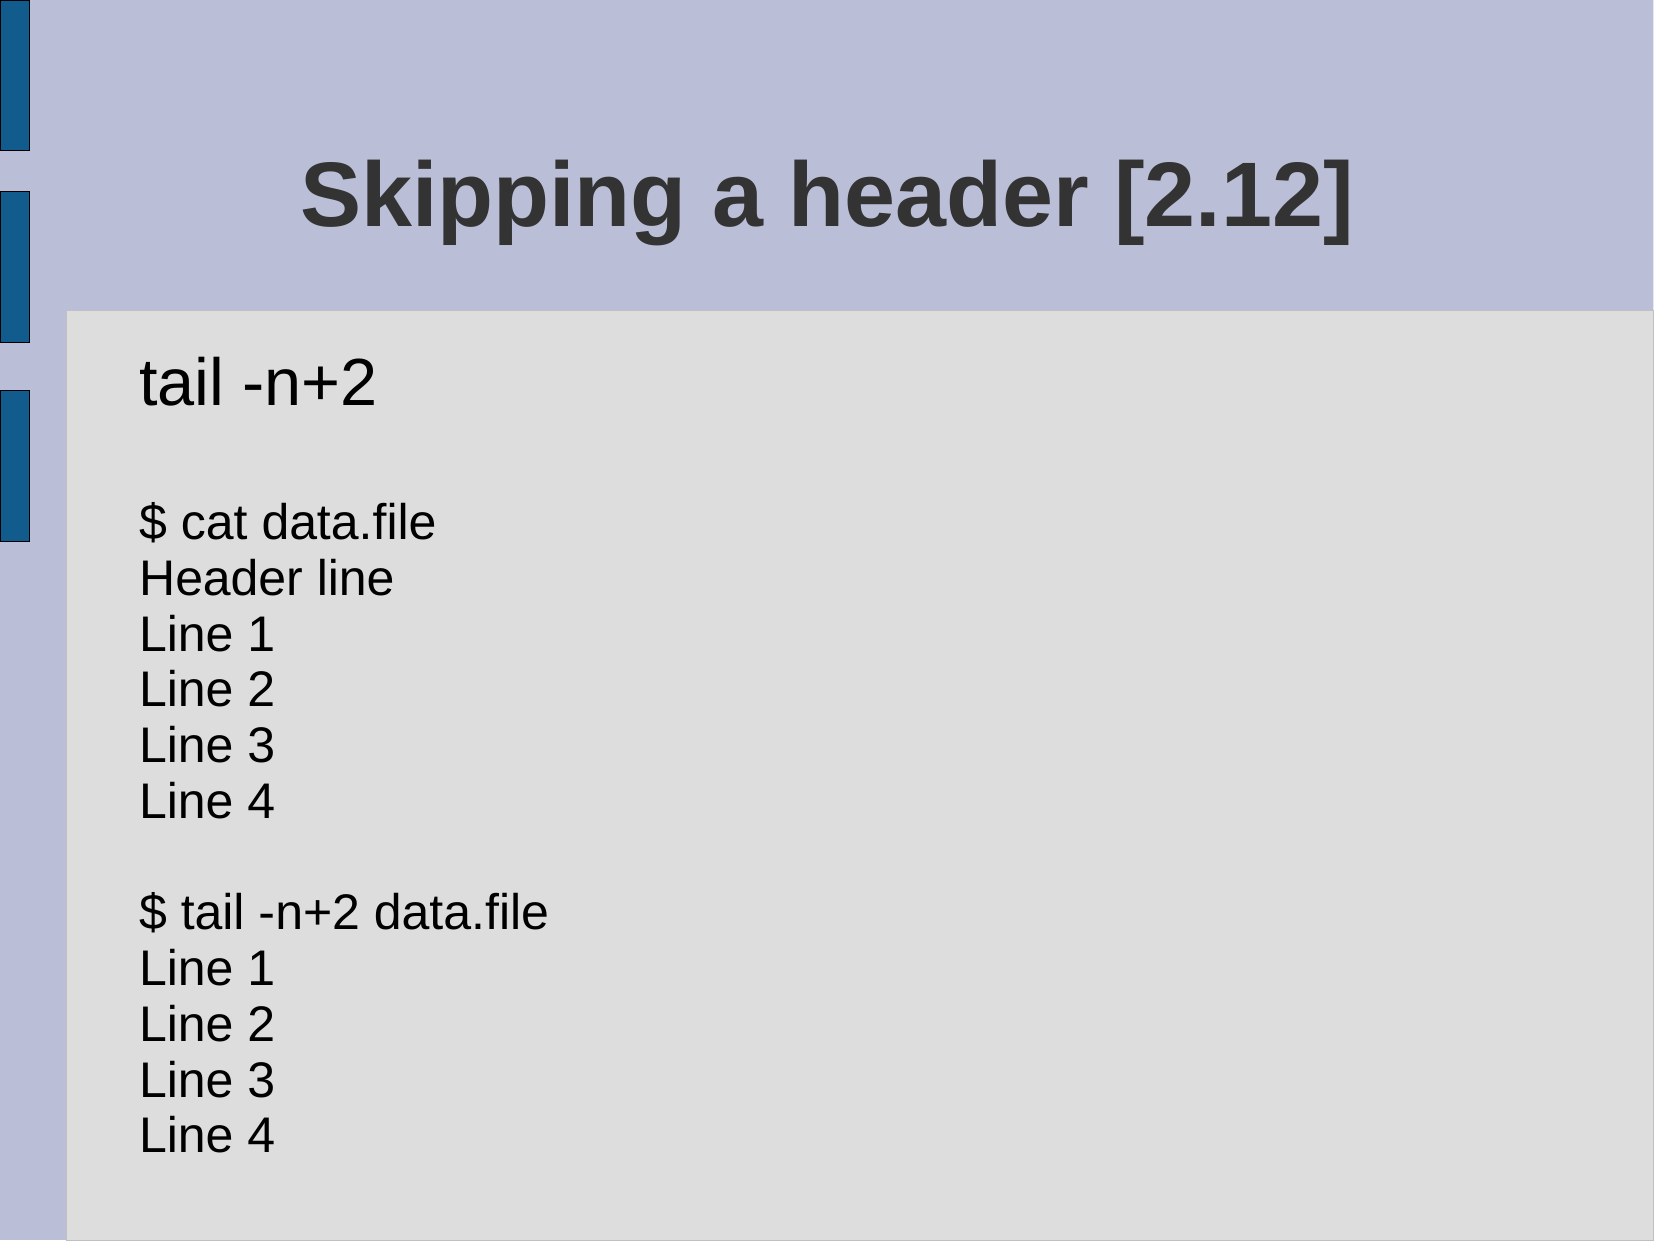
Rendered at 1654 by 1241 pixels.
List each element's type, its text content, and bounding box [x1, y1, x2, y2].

title Skipping a header [2.12] [121, 98, 1534, 291]
list tail -n+2 $ cat data.file Header line Line 1 Line 2 Line 3 Line 4 $ tail -n+2 data.file Line 1 Line 2 Line 3 Line 4 [121, 344, 1534, 1164]
